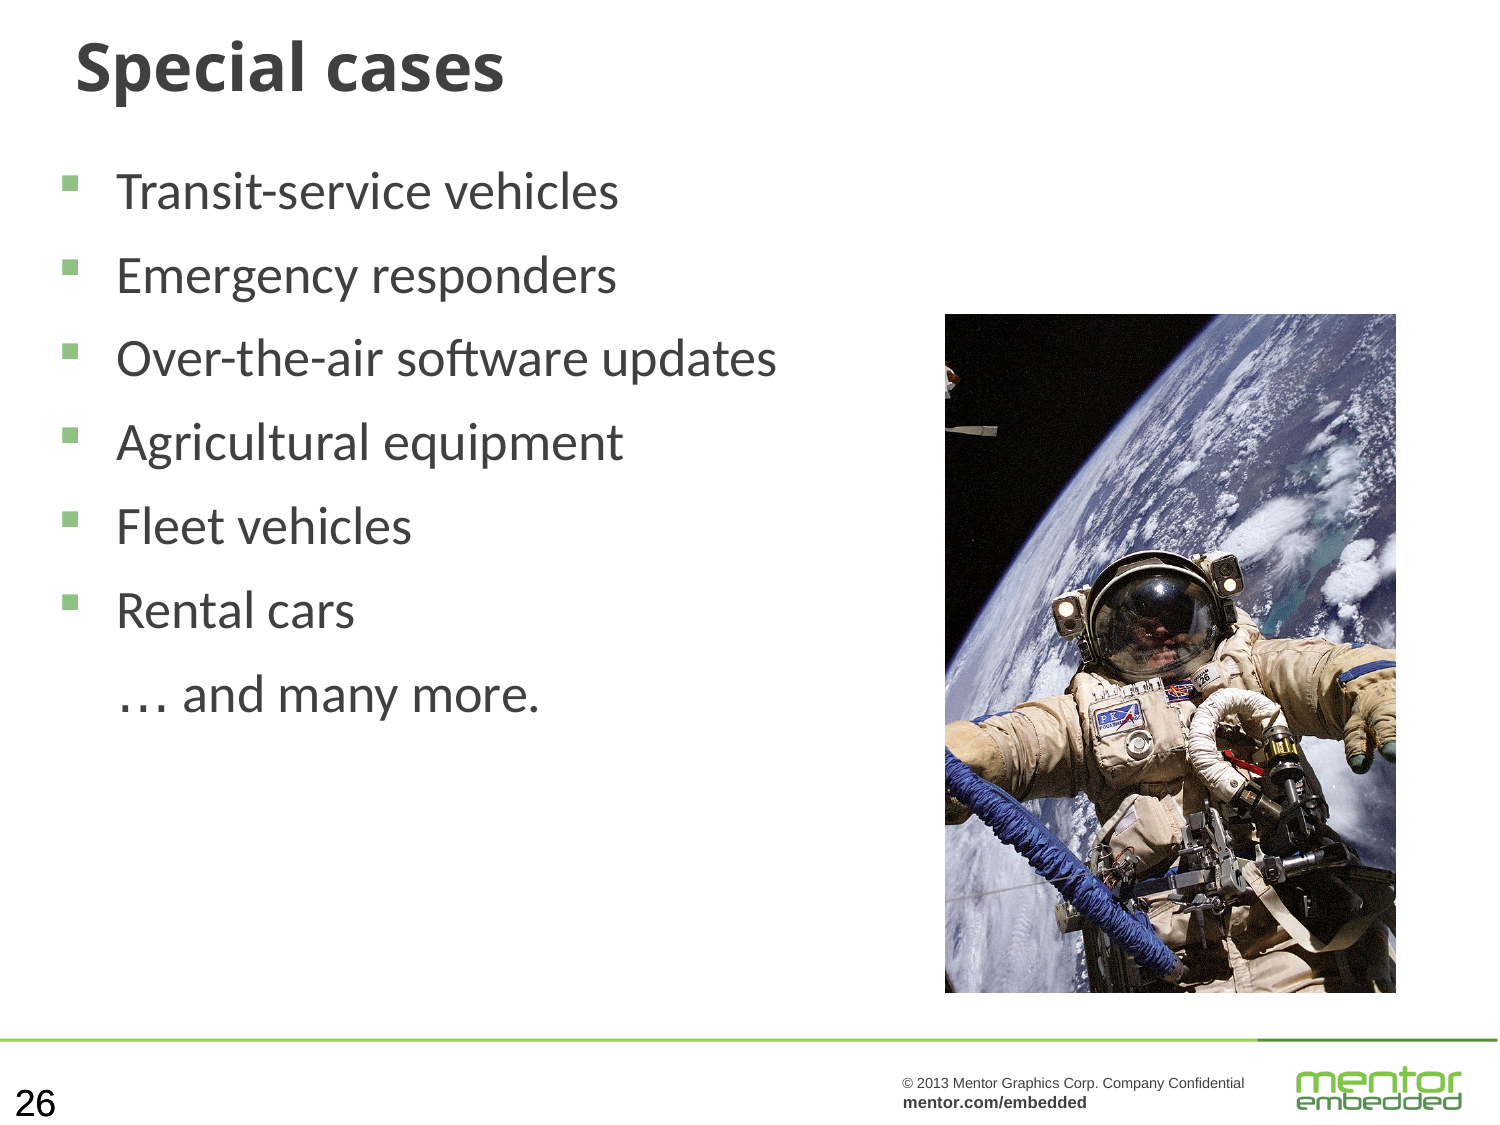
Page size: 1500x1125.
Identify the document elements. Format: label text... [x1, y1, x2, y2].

title Special cases [0, 0, 1500, 113]
list Transit-service vehicles Emergency responders Over-the-air software updates Agricultural equipment Fleet vehicles Rental cars … and many more. [0, 147, 1486, 1036]
picture [945, 314, 1396, 994]
picture [1292, 1062, 1464, 1114]
